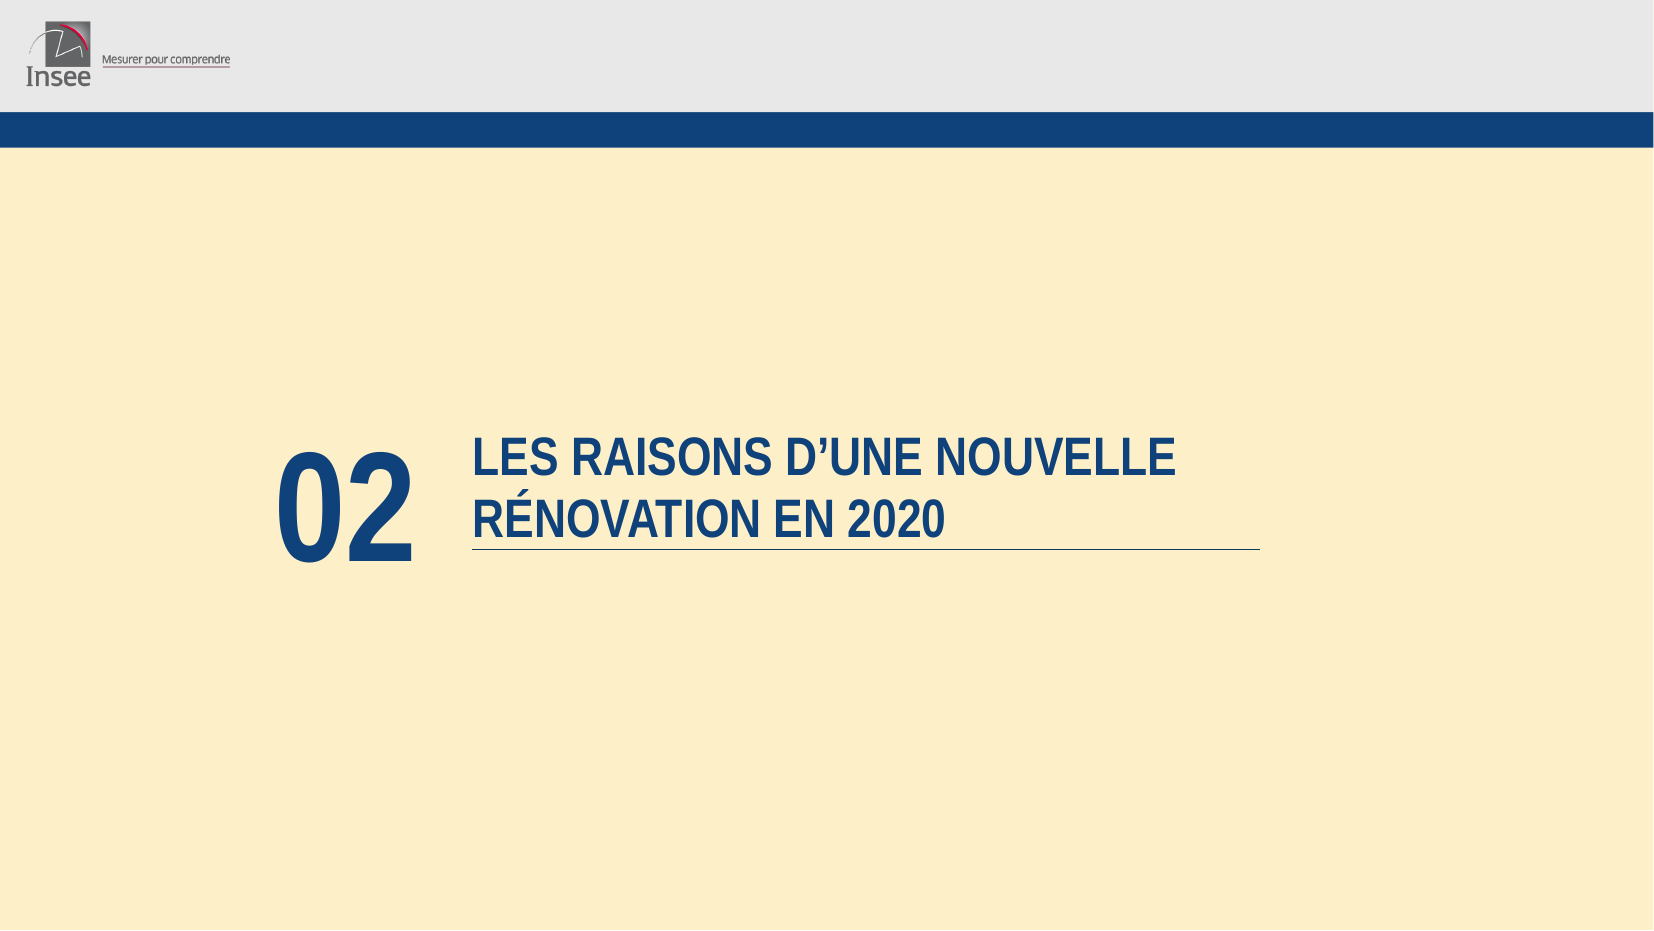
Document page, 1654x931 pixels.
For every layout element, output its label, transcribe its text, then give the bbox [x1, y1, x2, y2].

text_box 02 [230, 389, 461, 621]
title Les raisons d’une nouvelle rénovation en 2020 [472, 401, 1359, 550]
picture [23, 0, 230, 89]
